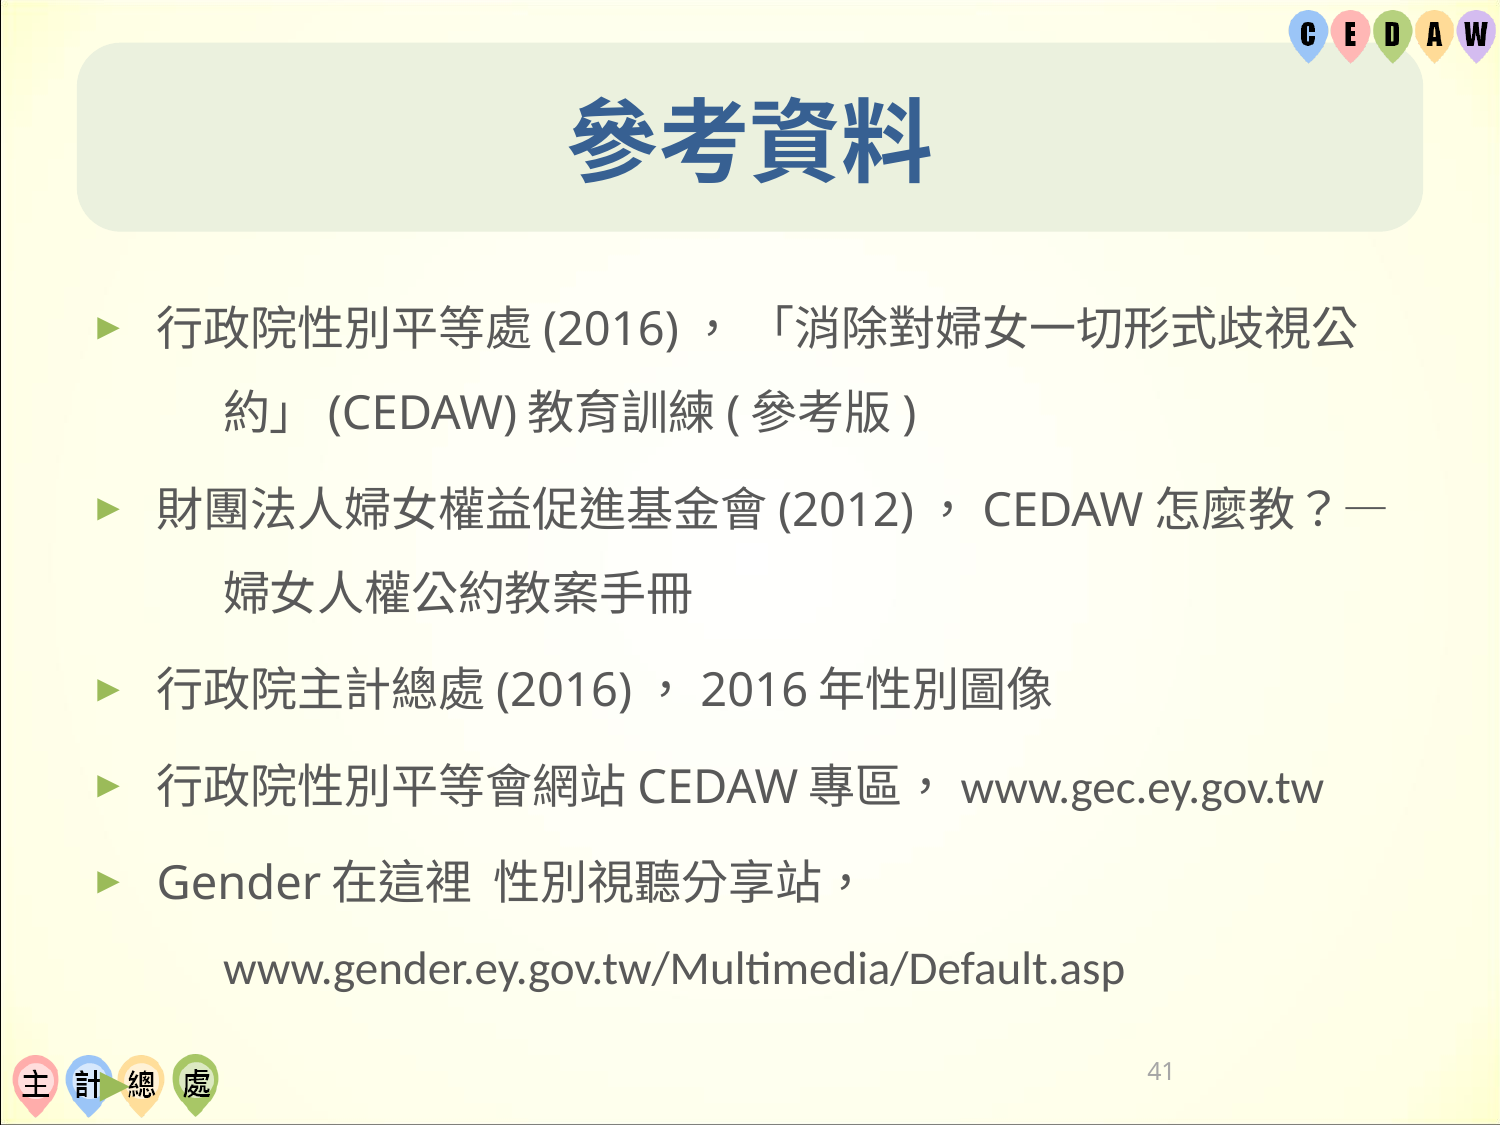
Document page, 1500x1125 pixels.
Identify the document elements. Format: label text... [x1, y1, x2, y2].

title 參考資料 [75, 45, 1426, 233]
text_box [1132, 1042, 1483, 1103]
list 行政院性別平等處(2016)， 「消除對婦女一切形式歧視公約」(CEDAW)教育訓練(參考版) 財團法人婦女權益促進基金會(2012)，CEDAW怎麼教？—婦女人權公約教案手冊 行政院主計總處(2016)，2016年性別圖像 行政院性別平等會網站CEDAW專區，www.gec.ey.gov.tw Gender在這裡 性別視聽分享站， www.gender.ey.gov.tw/Multimedia/Default.asp [75, 262, 1426, 1005]
